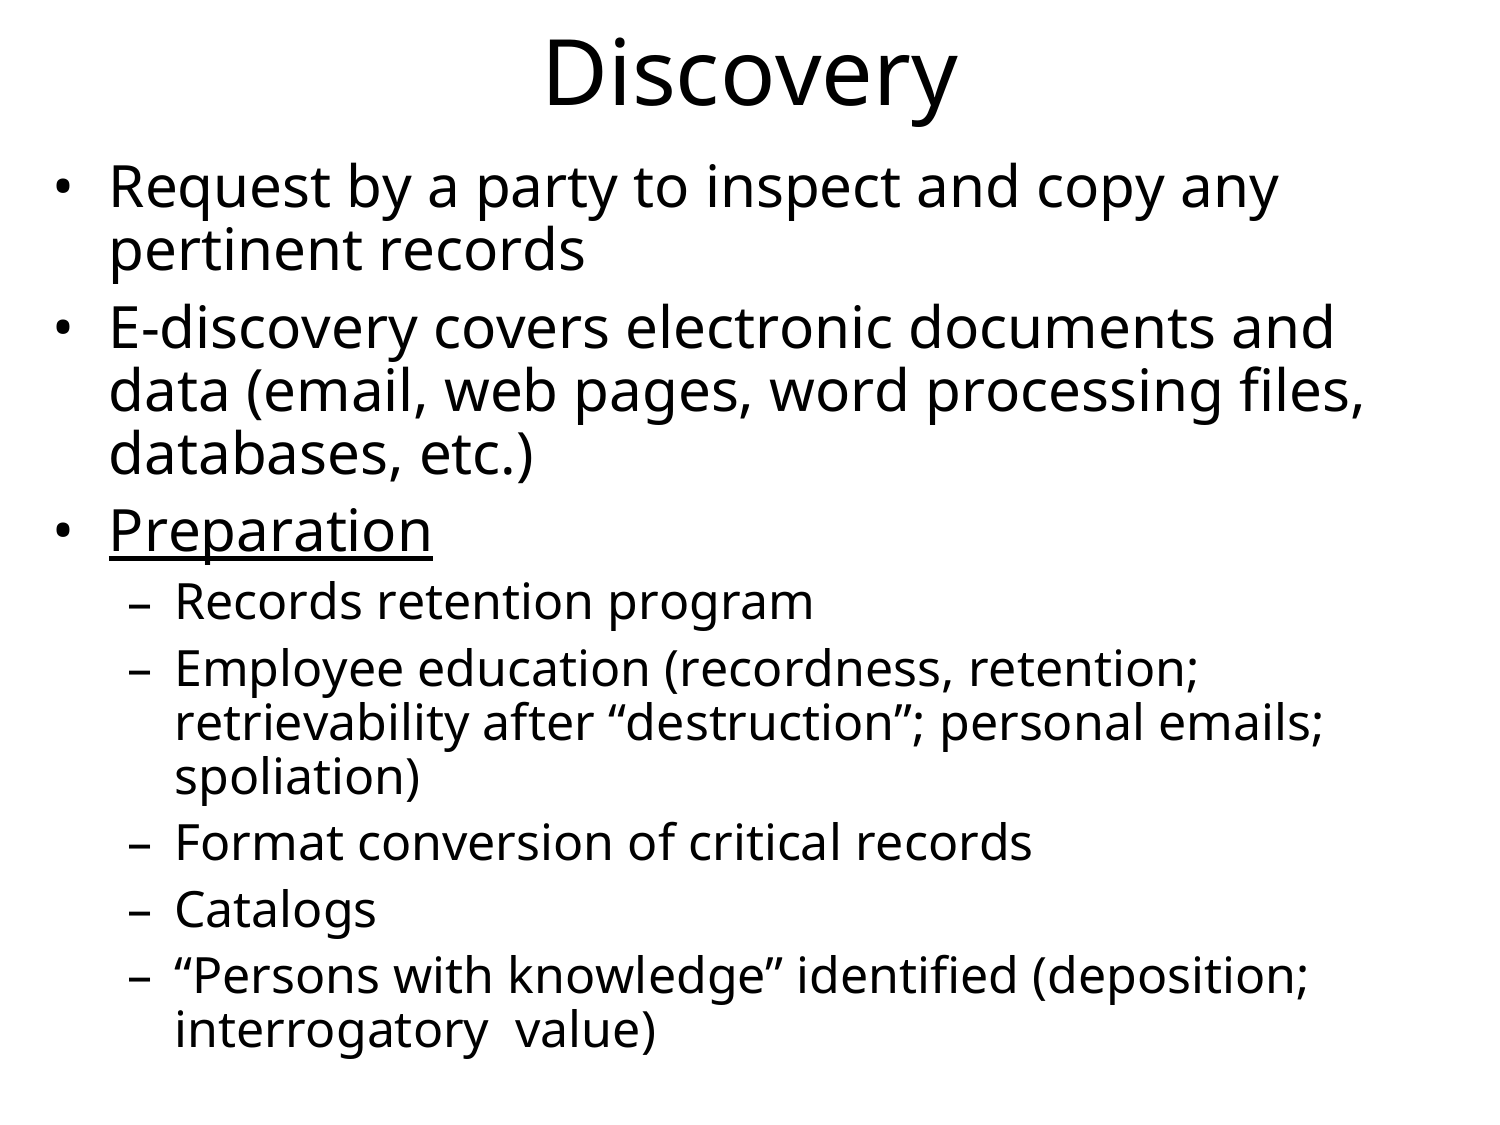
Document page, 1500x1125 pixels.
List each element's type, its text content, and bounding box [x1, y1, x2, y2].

title Discovery [112, 0, 1388, 149]
list Request by a party to inspect and copy any pertinent records E-discovery covers electronic documents and data (email, web pages, word processing files, databases, etc.) Preparation Records retention program Employee education (recordness, retention; retrievability after “destruction”; personal emails; spoliation) Format conversion of critical records Catalogs “Persons with knowledge” identified (deposition; interrogatory value) [37, 149, 1438, 1075]
